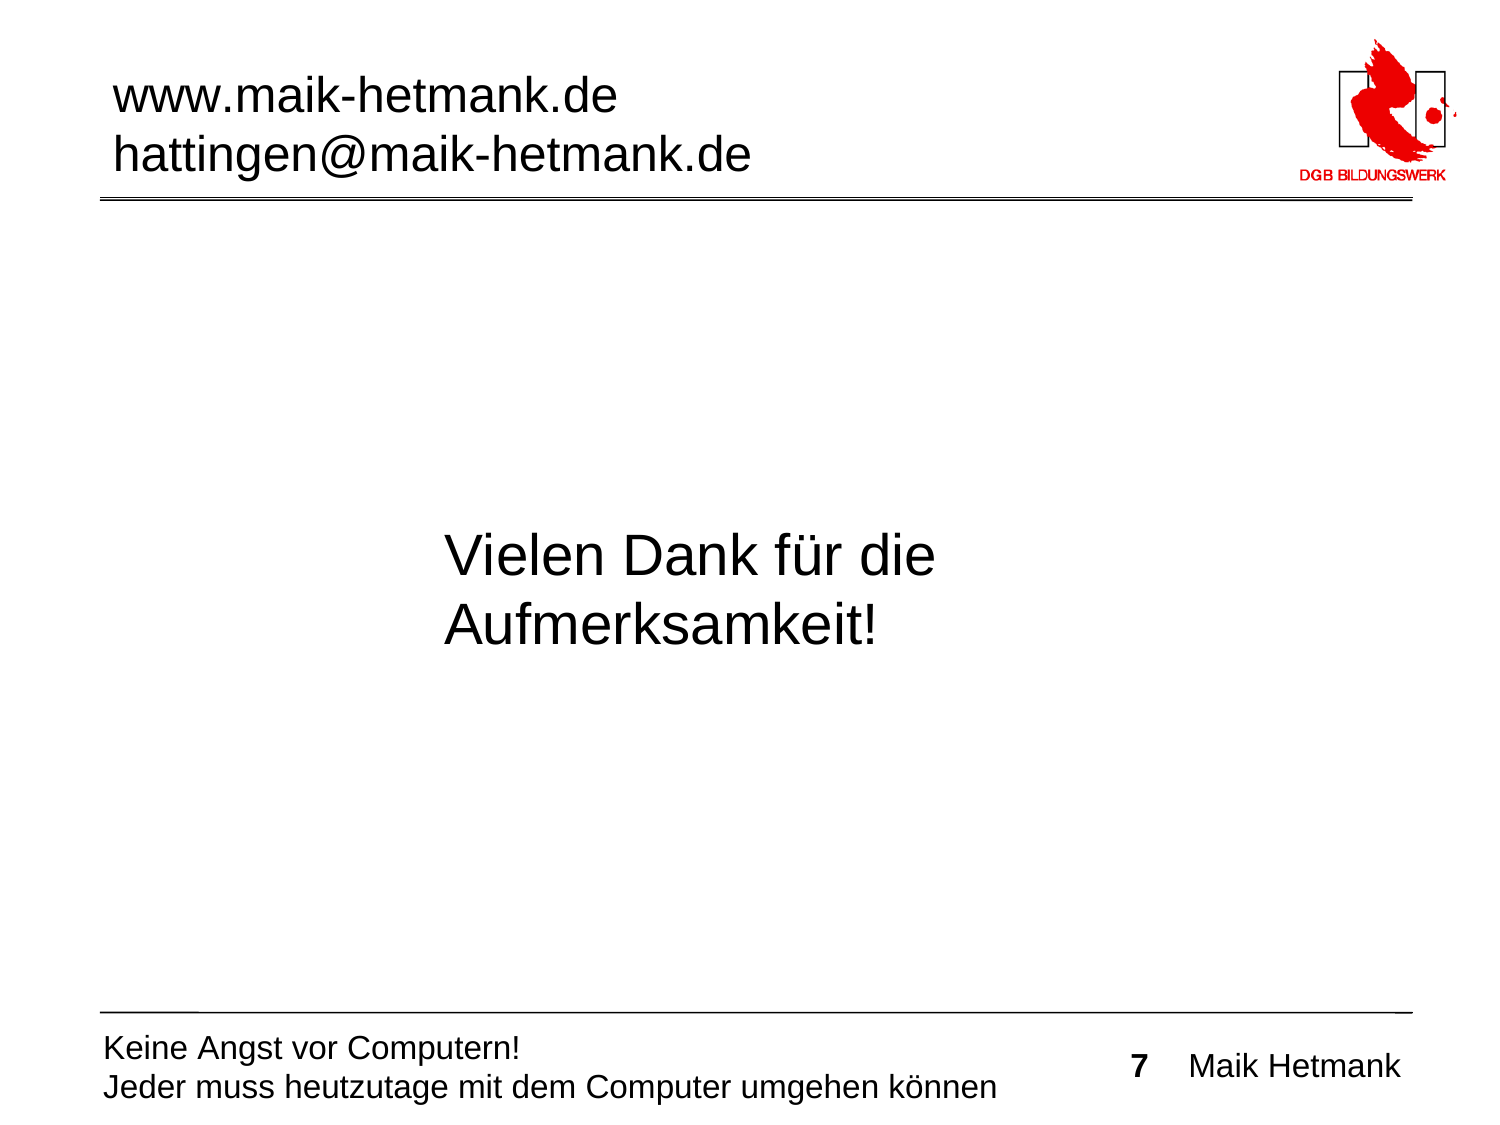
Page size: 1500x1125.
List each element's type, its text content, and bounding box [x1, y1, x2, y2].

picture [1299, 37, 1457, 181]
text_box Vielen Dank für die Aufmerksamkeit! [429, 514, 992, 671]
text_box www.maik-hetmank.de hattingen@maik-hetmank.de [112, 64, 754, 180]
